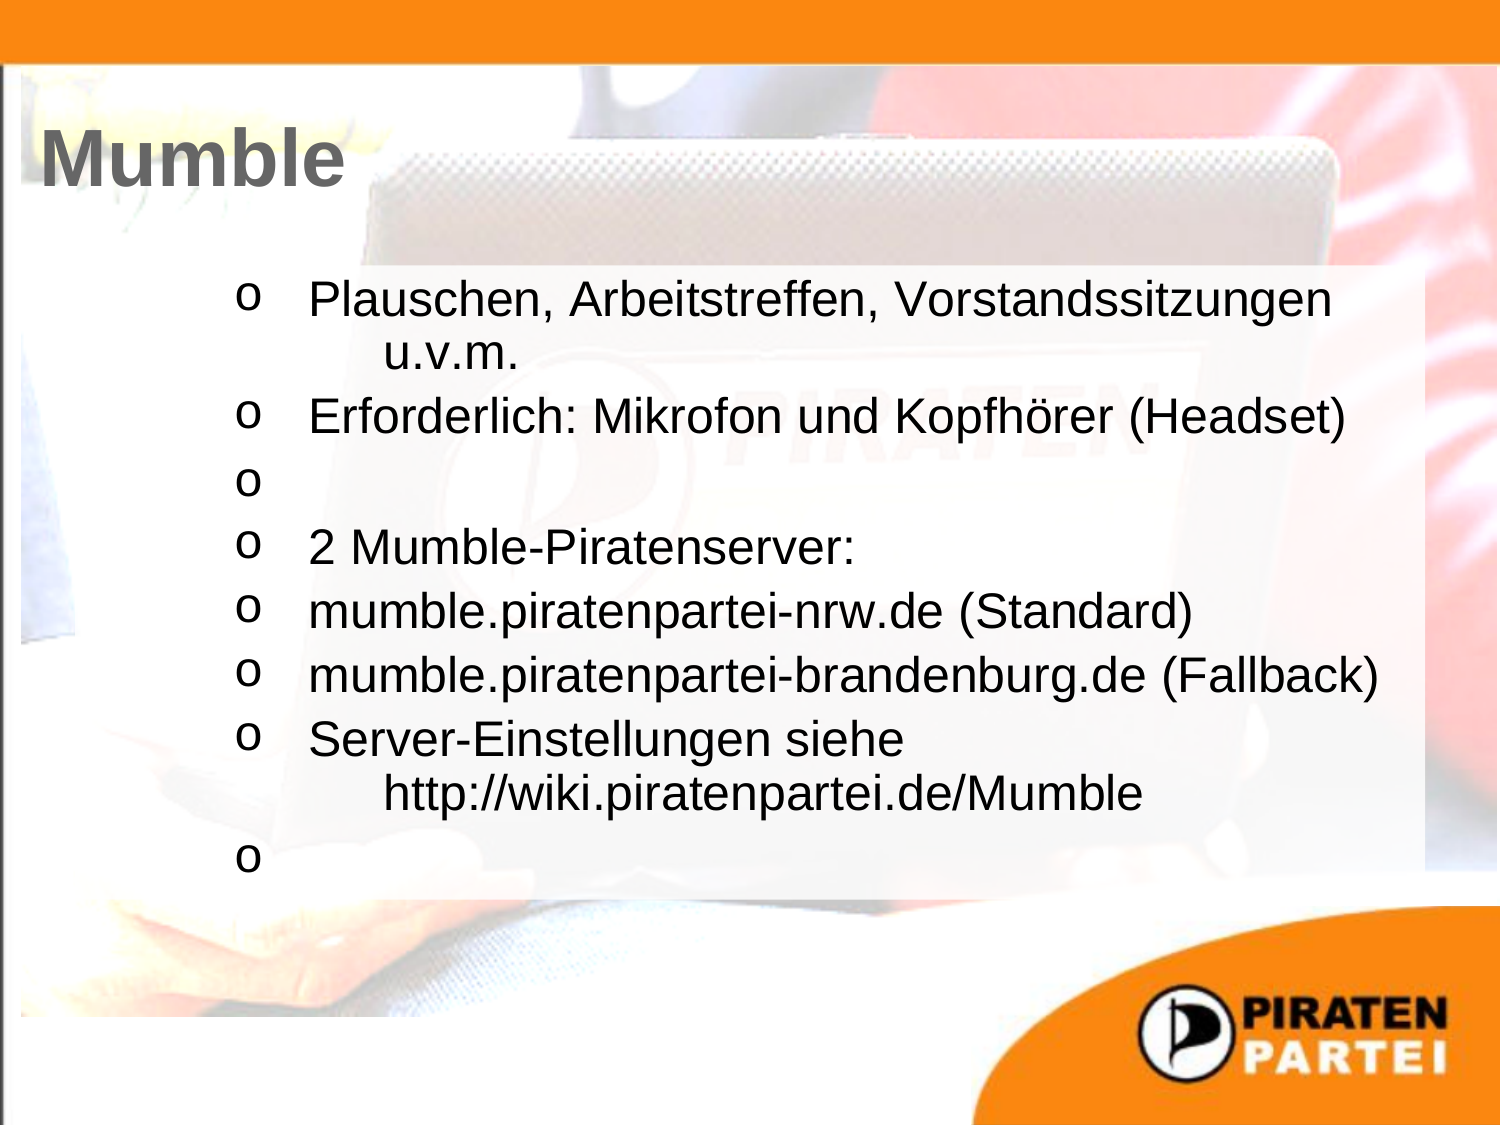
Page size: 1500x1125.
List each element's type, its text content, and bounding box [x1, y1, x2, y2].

list Plauschen, Arbeitstreffen, Vorstandssitzungen u.v.m. Erforderlich: Mikrofon und Kopfhörer (Headset) 2 Mumble-Piratenserver: mumble.piratenpartei-nrw.de (Standard) mumble.piratenpartei-brandenburg.de (Fallback) Server-Einstellungen siehe http://wiki.piratenpartei.de/Mumble [75, 265, 1426, 900]
title Mumble [24, 97, 1375, 212]
picture [21, 66, 1500, 1125]
